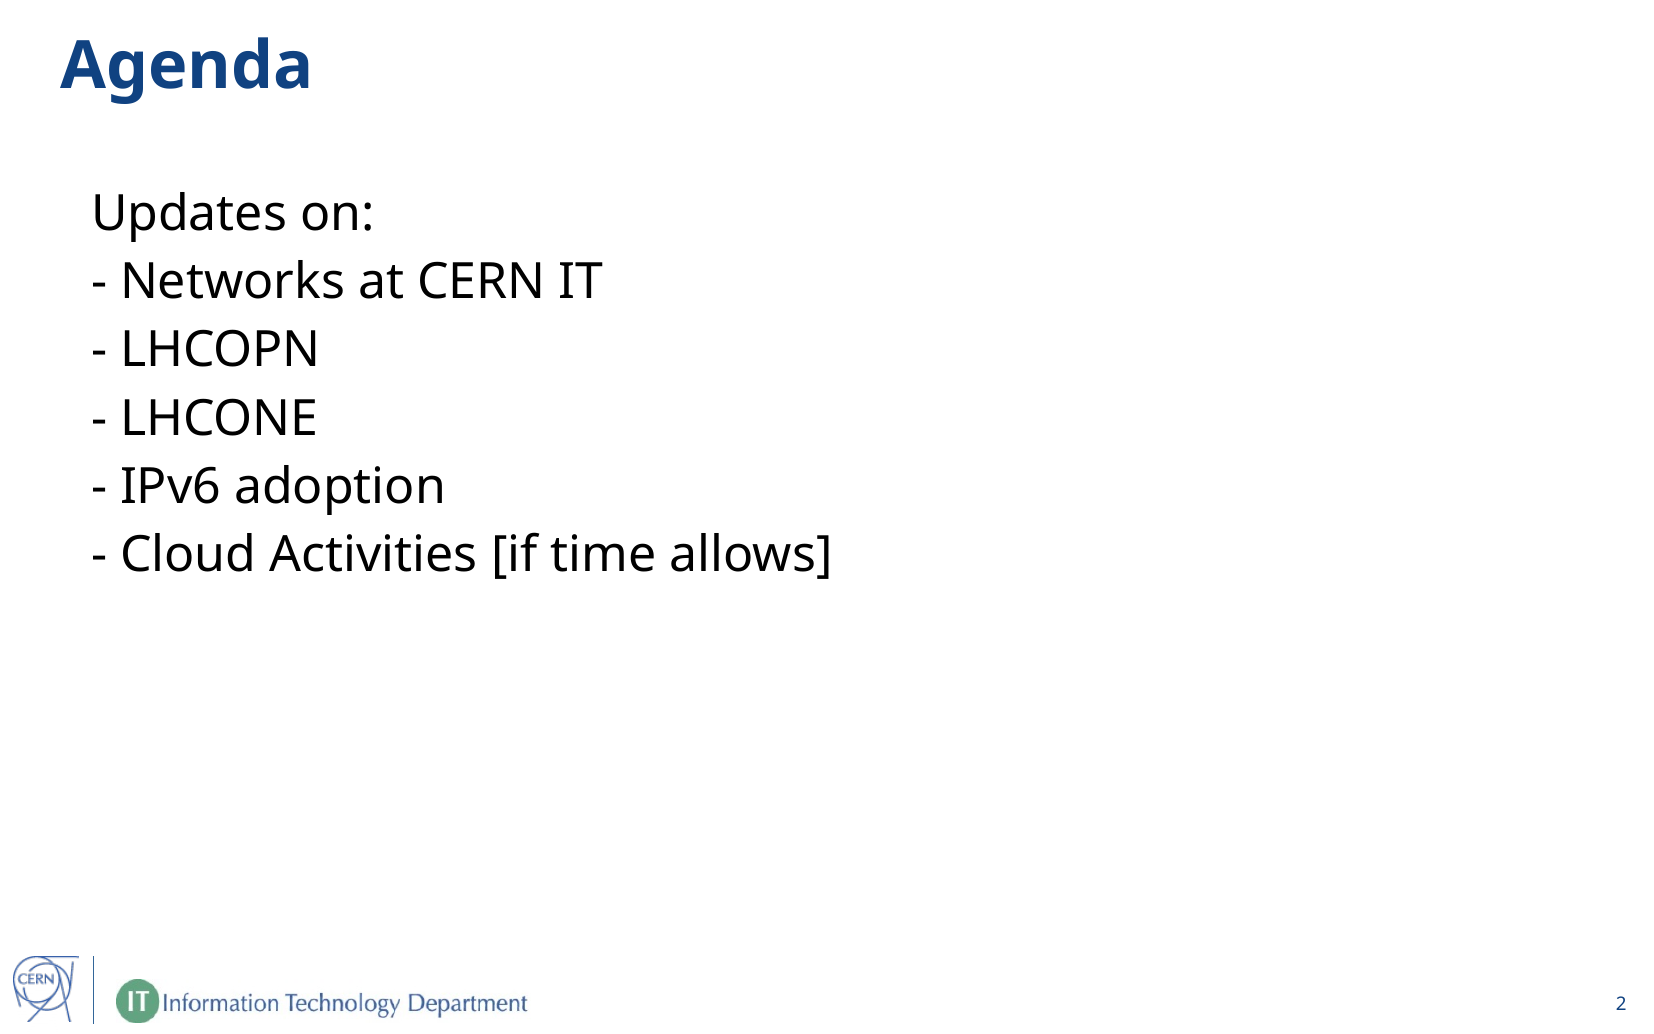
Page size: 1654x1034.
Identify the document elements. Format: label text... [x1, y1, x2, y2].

title Agenda [60, 0, 1528, 138]
text_box Updates on: - Networks at CERN IT - LHCOPN - LHCONE - IPv6 adoption - Cloud Activities [if time allows] [76, 169, 1601, 893]
picture [116, 979, 788, 1023]
picture [13, 956, 79, 1032]
